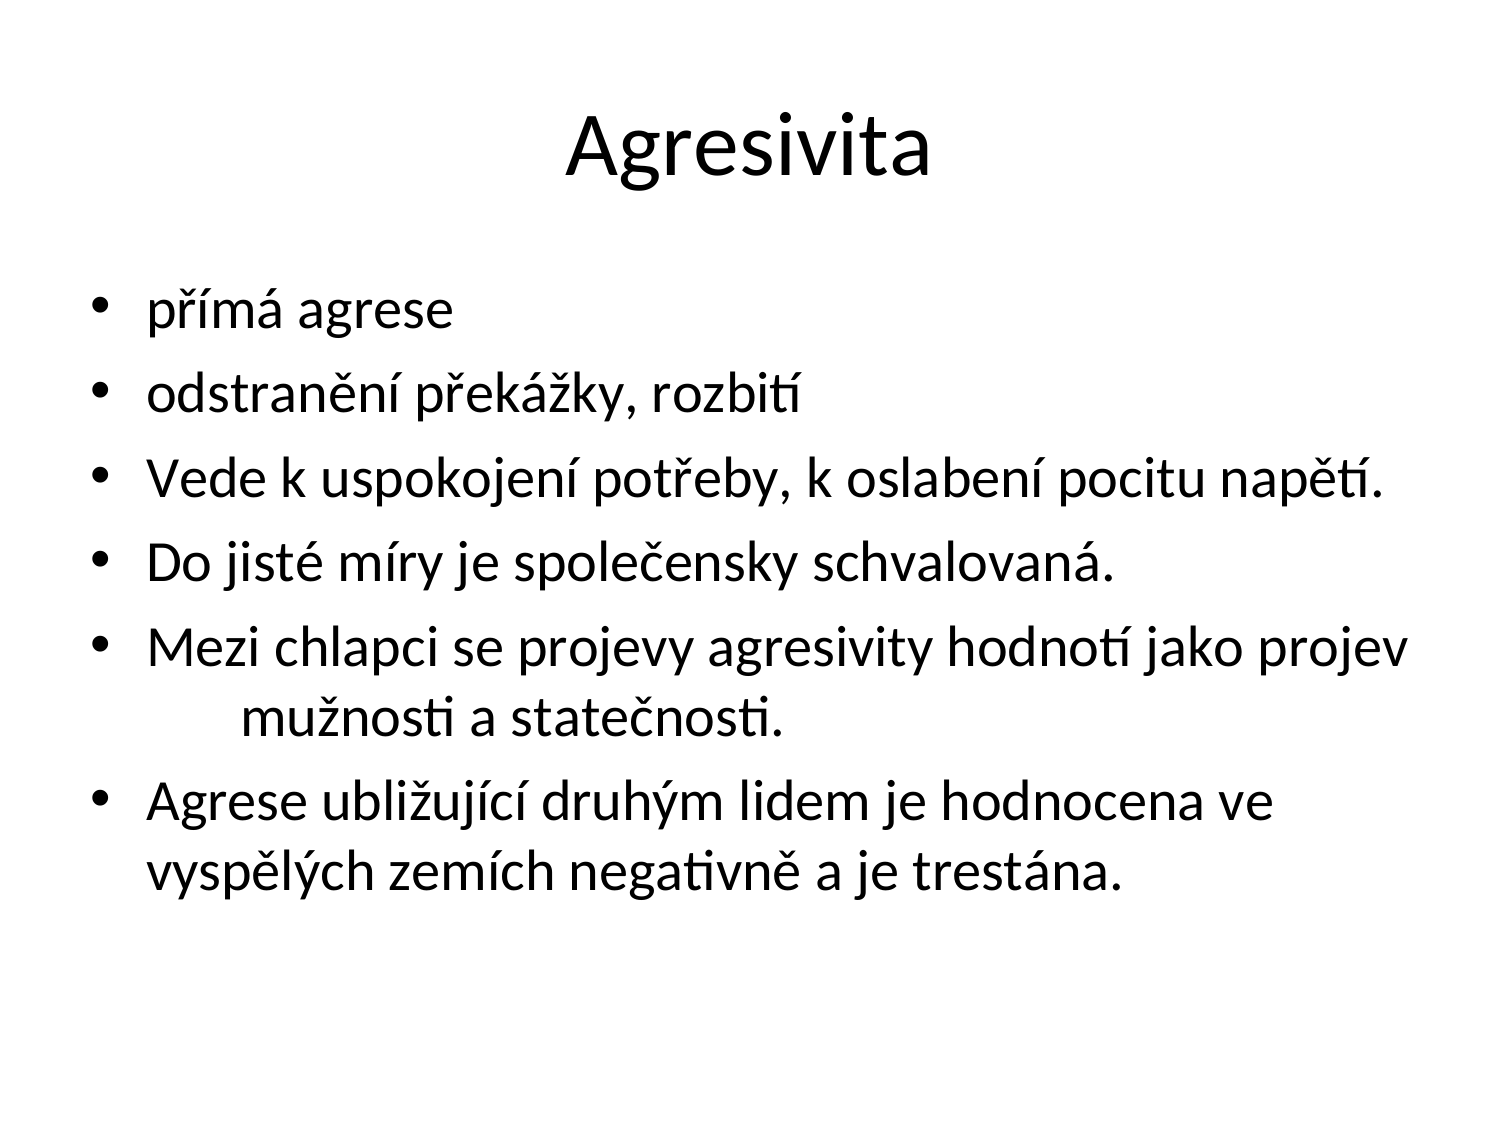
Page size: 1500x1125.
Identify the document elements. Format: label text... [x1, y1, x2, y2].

list přímá agrese odstranění překážky, rozbití Vede k uspokojení potřeby, k oslabení pocitu napětí. Do jisté míry je společensky schvalovaná. Mezi chlapci se projevy agresivity hodnotí jako projev mužnosti a statečnosti. Agrese ubližující druhým lidem je hodnocena ve vyspělých zemích negativně a je trestána. [75, 262, 1426, 1006]
title Agresivita [75, 45, 1426, 233]
